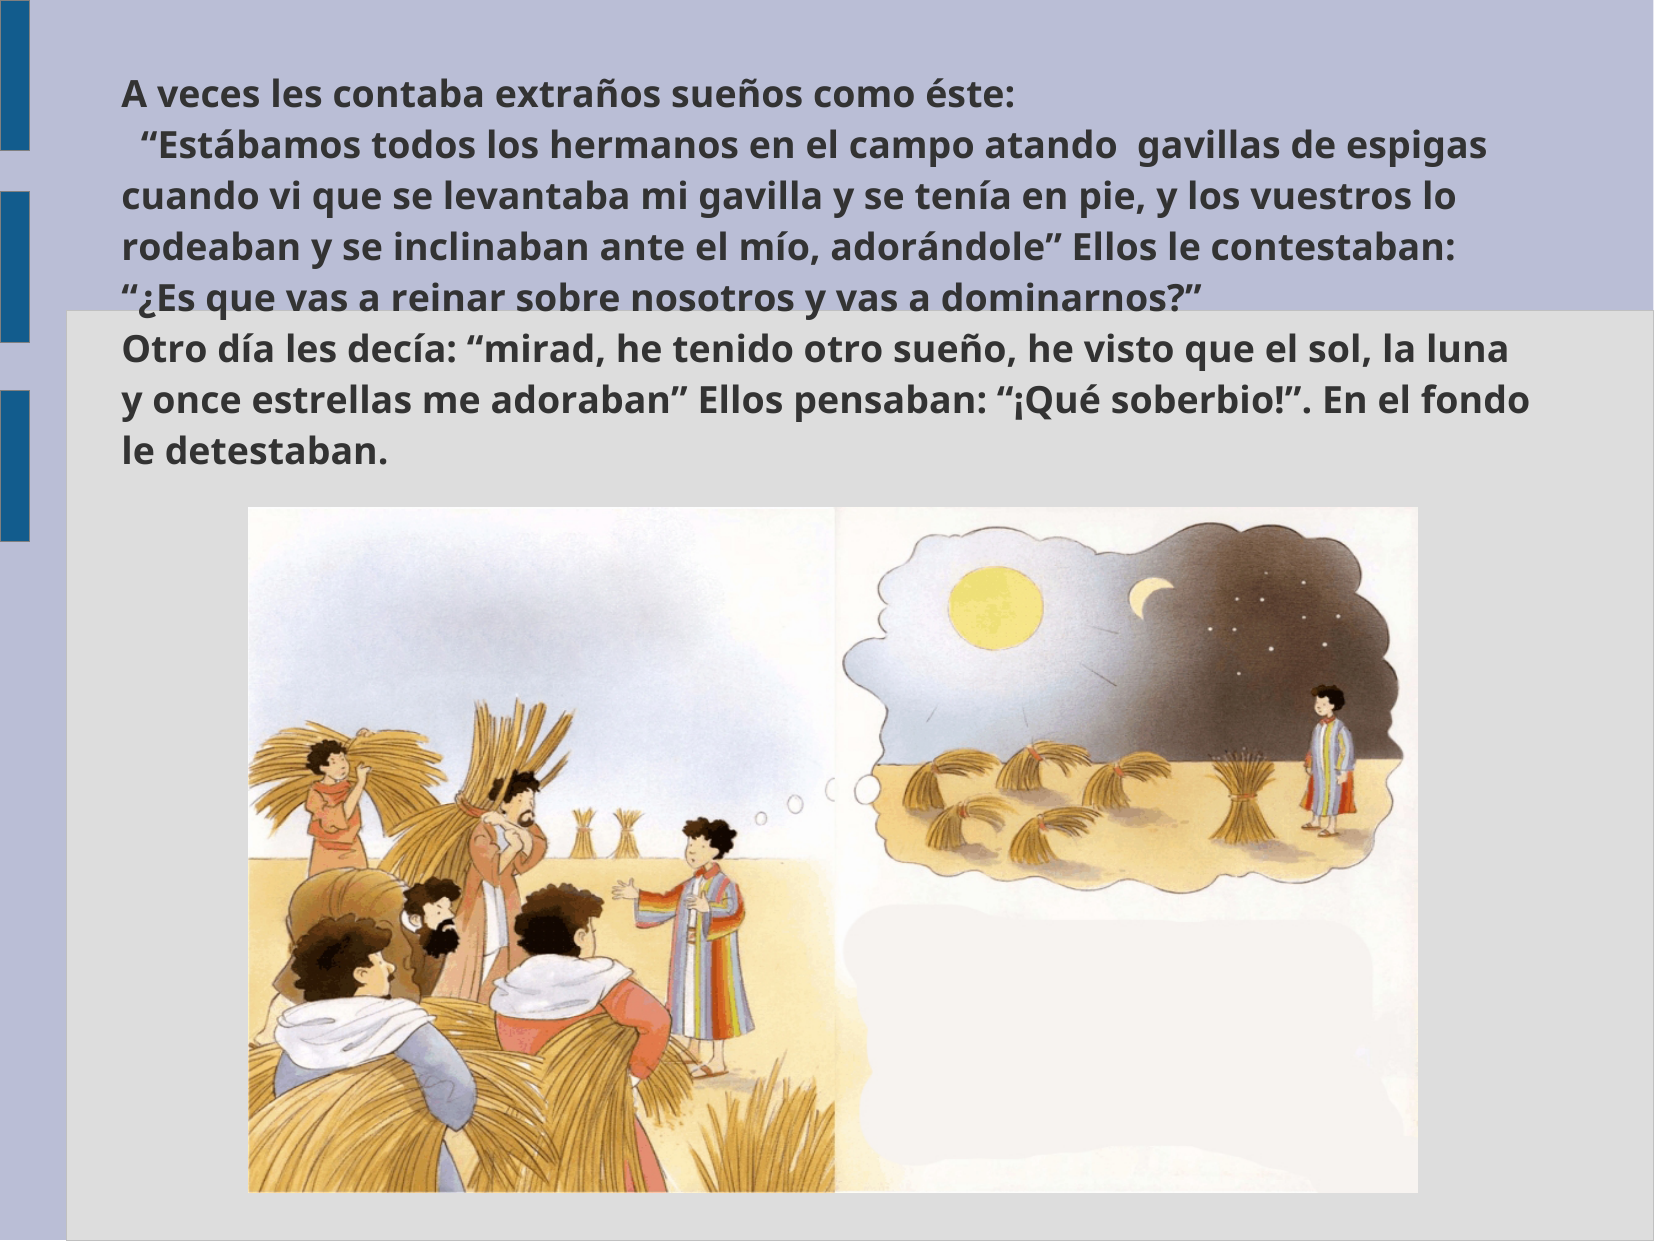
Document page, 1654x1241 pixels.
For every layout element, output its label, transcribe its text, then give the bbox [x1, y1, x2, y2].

title A veces les contaba extraños sueños como éste: “Estábamos todos los hermanos en el campo atando gavillas de espigas cuando vi que se levantaba mi gavilla y se tenía en pie, y los vuestros lo rodeaban y se inclinaban ante el mío, adorándole” Ellos le contestaban: “¿Es que vas a reinar sobre nosotros y vas a dominarnos?” Otro día les decía: “mirad, he tenido otro sueño, he visto que el sol, la luna y once estrellas me adoraban” Ellos pensaban: “¡Qué soberbio!”. En el fondo le detestaban. [121, 0, 1534, 484]
picture [248, 507, 1418, 1193]
